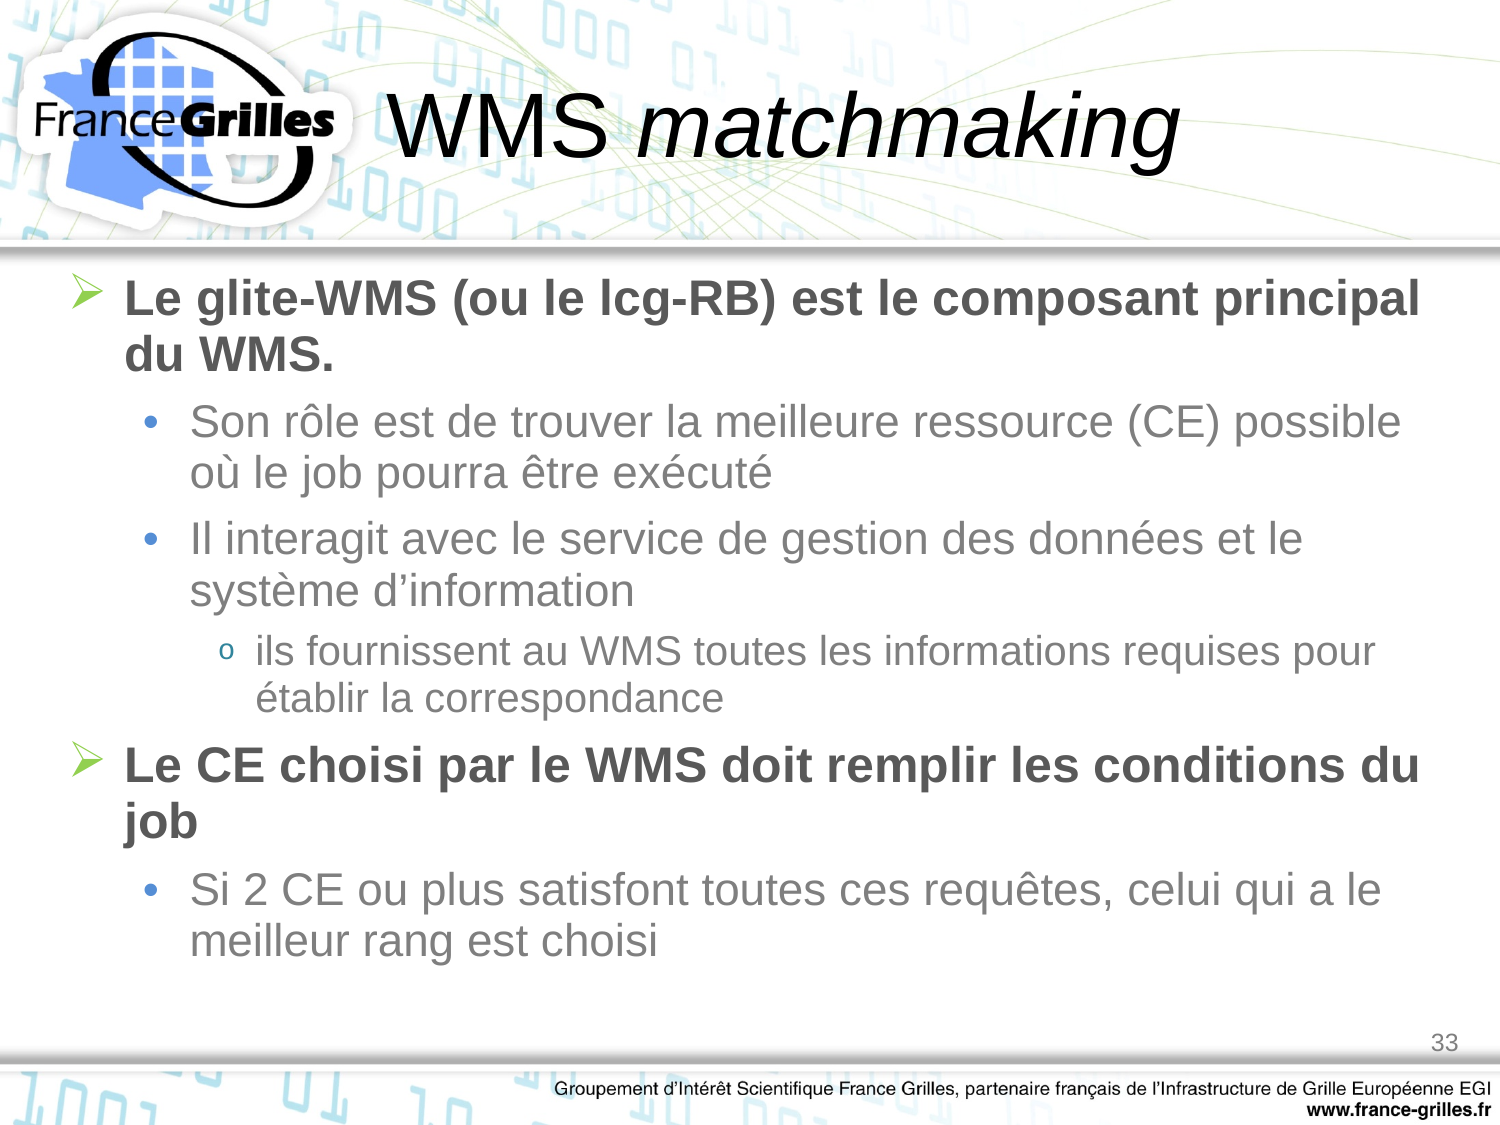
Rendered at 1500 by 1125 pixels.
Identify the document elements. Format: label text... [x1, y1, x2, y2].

list Le glite-WMS (ou le lcg-RB) est le composant principal du WMS. Son rôle est de trouver la meilleure ressource (CE) possible où le job pourra être exécuté Il interagit avec le service de gestion des données et le système d’information ils fournissent au WMS toutes les informations requises pour établir la correspondance Le CE choisi par le WMS doit remplir les conditions du job Si 2 CE ou plus satisfont toutes ces requêtes, celui qui a le meilleur rang est choisi [53, 262, 1459, 1055]
picture [0, 0, 1500, 1125]
title WMS matchmaking [372, 7, 1459, 244]
